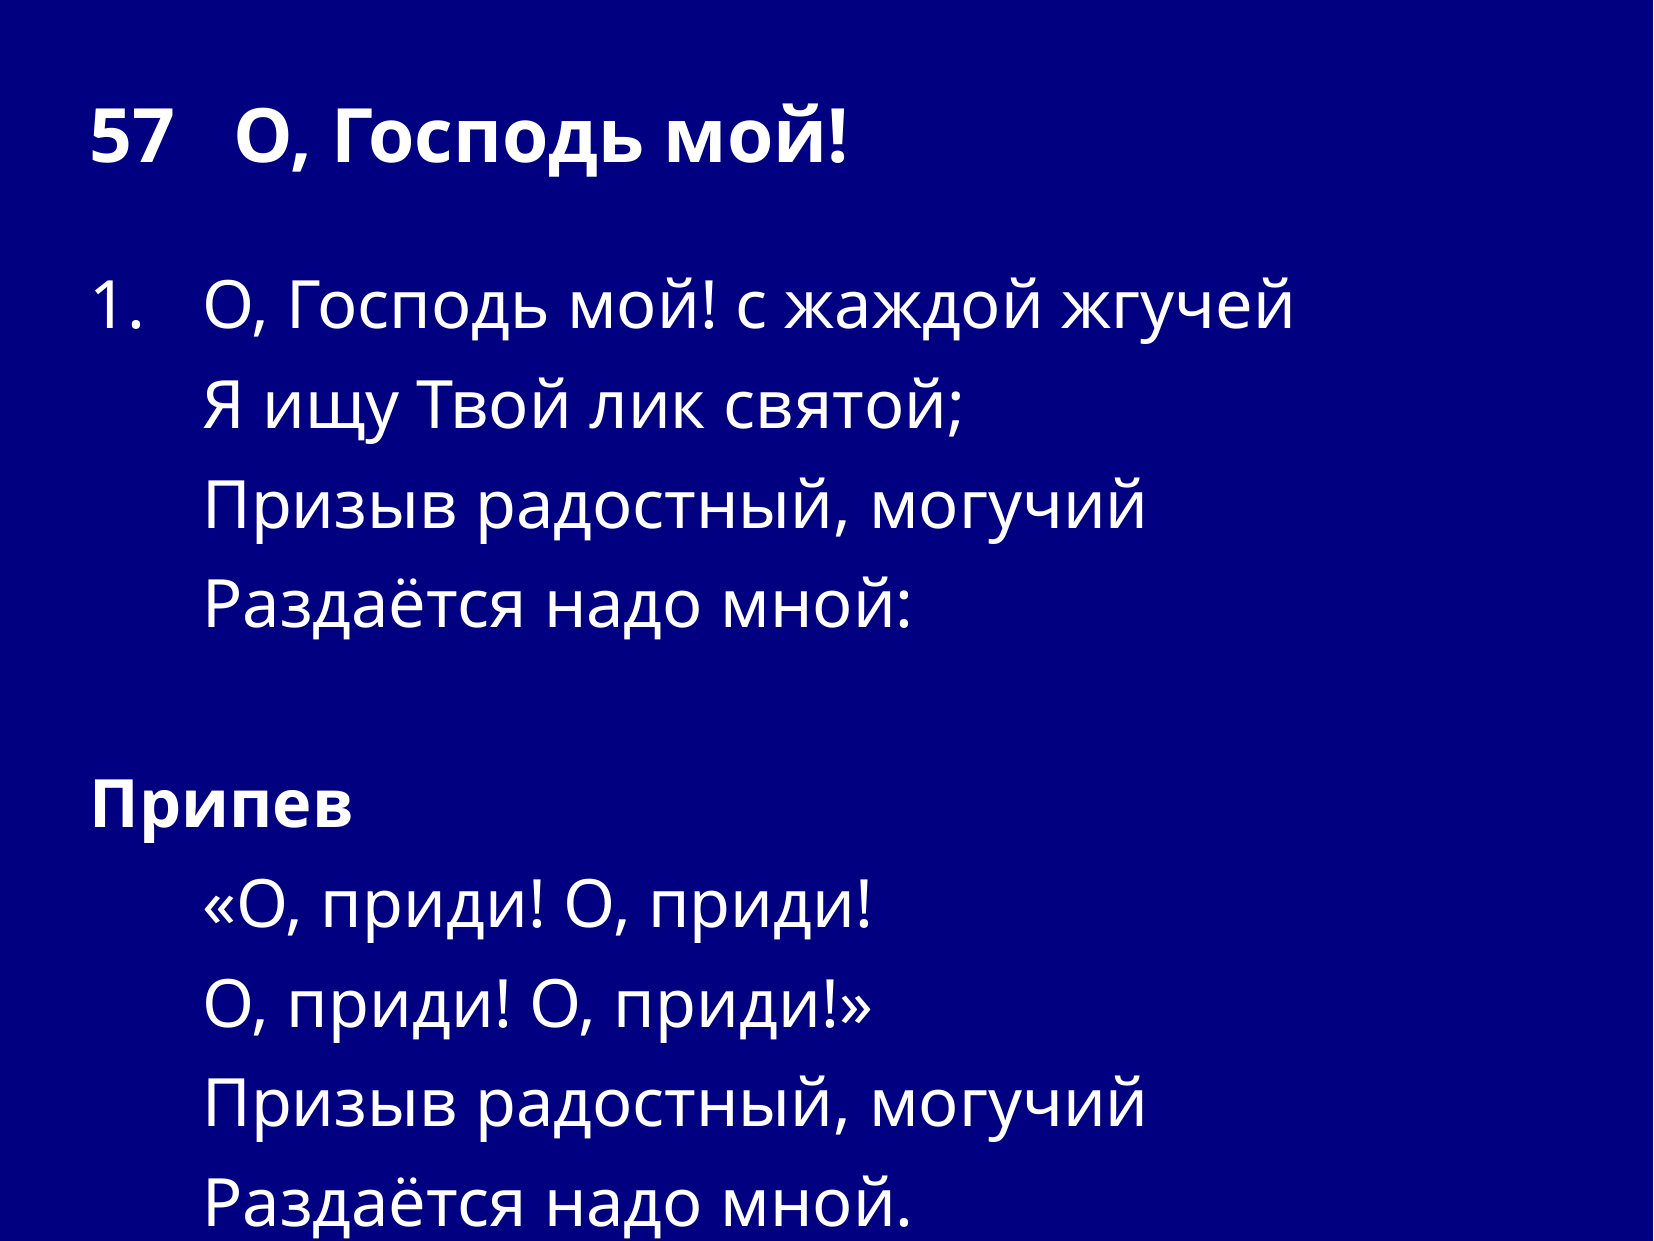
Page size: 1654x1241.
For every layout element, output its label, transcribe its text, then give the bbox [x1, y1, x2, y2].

text_box 57 О, Господь мой! [75, 75, 1576, 188]
text_box 1. О, Господь мой! с жаждой жгучей Я ищу Твой лик святой; Призыв радостный, могучий Раздаётся надо мной: Припев «О, приди! О, приди! О, приди! О, приди!» Призыв радостный, могучий Раздаётся надо мной. [75, 188, 1576, 1163]
